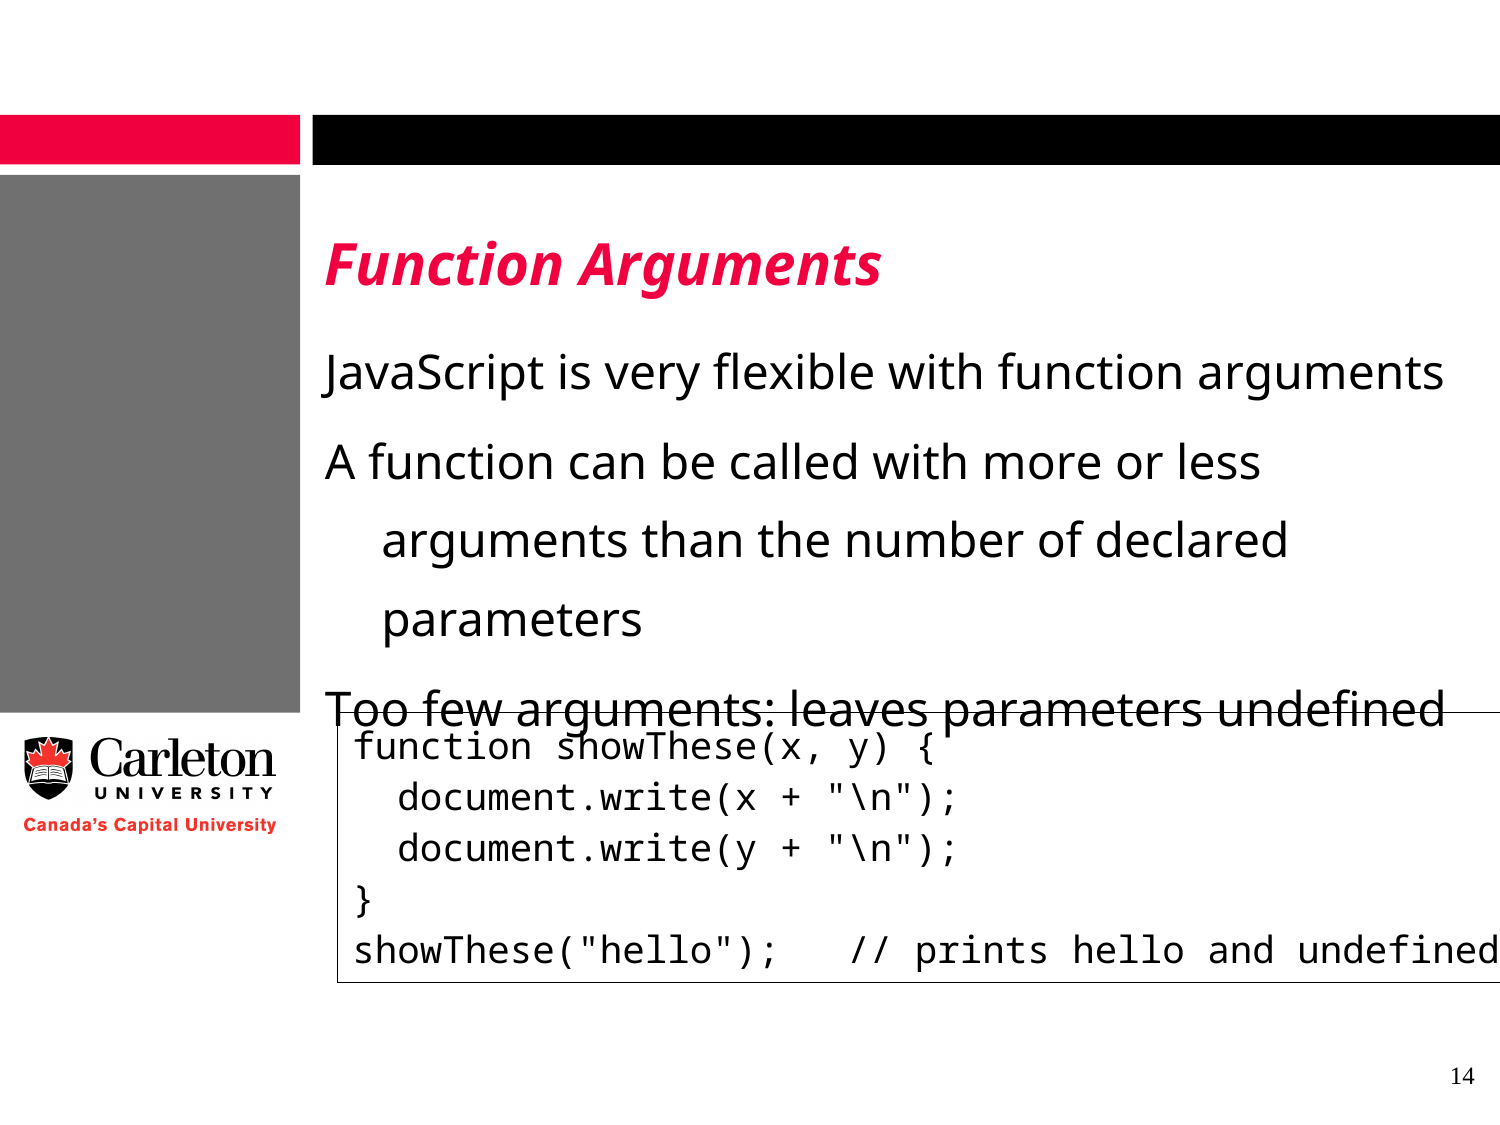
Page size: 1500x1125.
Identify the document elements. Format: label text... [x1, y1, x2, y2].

text_box function showThese(x, y) { document.write(x + "\n"); document.write(y + "\n"); } showThese("hello"); // prints hello and undefined [337, 712, 1490, 954]
picture [24, 737, 276, 834]
list JavaScript is very flexible with function arguments A function can be called with more or less arguments than the number of declared parameters Too few arguments: leaves parameters undefined [324, 324, 1450, 1036]
title Function Arguments [324, 194, 1450, 324]
list JavaScript is very flexible with function arguments A function can be called with more or less arguments than the number of declared parameters Too few arguments: leaves parameters undefined [338, 954, 1450, 982]
